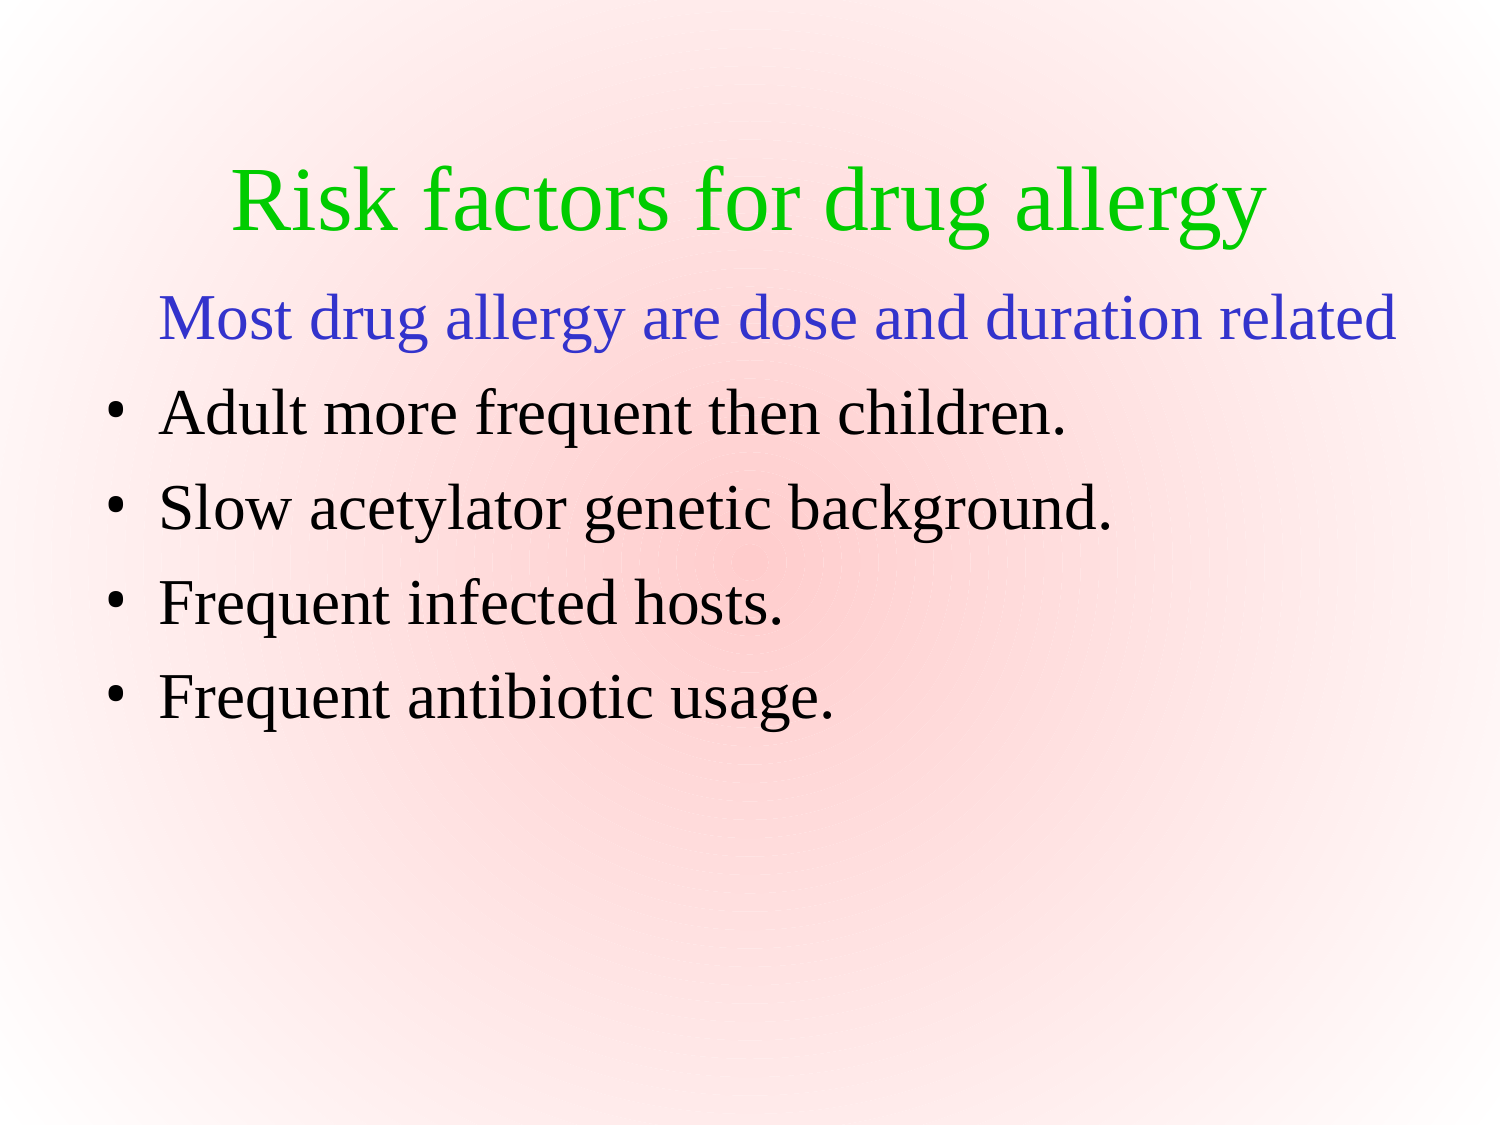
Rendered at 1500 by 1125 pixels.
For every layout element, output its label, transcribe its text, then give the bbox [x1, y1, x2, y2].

list Most drug allergy are dose and duration related Adult more frequent then children. Slow acetylator genetic background. Frequent infected hosts. Frequent antibiotic usage. [88, 267, 1414, 768]
title Risk factors for drug allergy [112, 99, 1388, 267]
